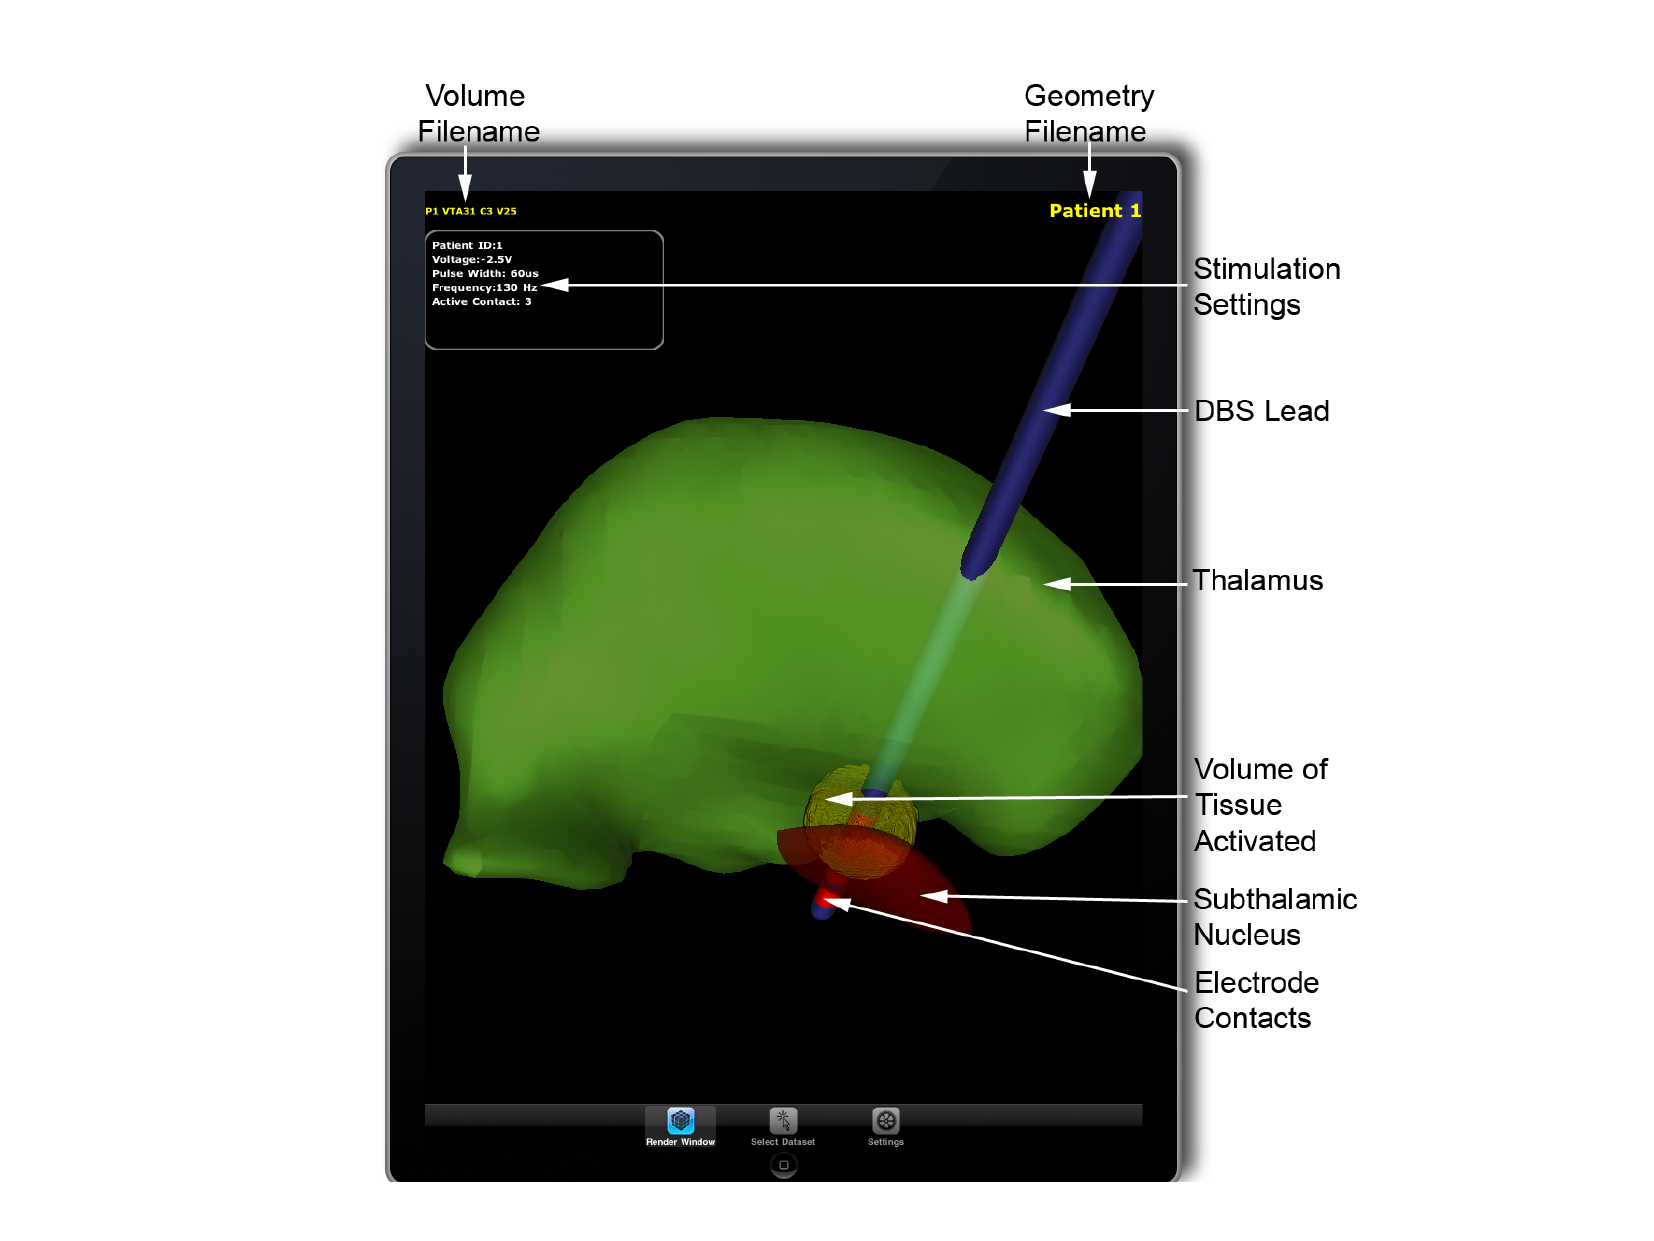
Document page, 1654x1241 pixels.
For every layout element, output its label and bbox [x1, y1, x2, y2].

picture [383, 84, 1357, 1182]
